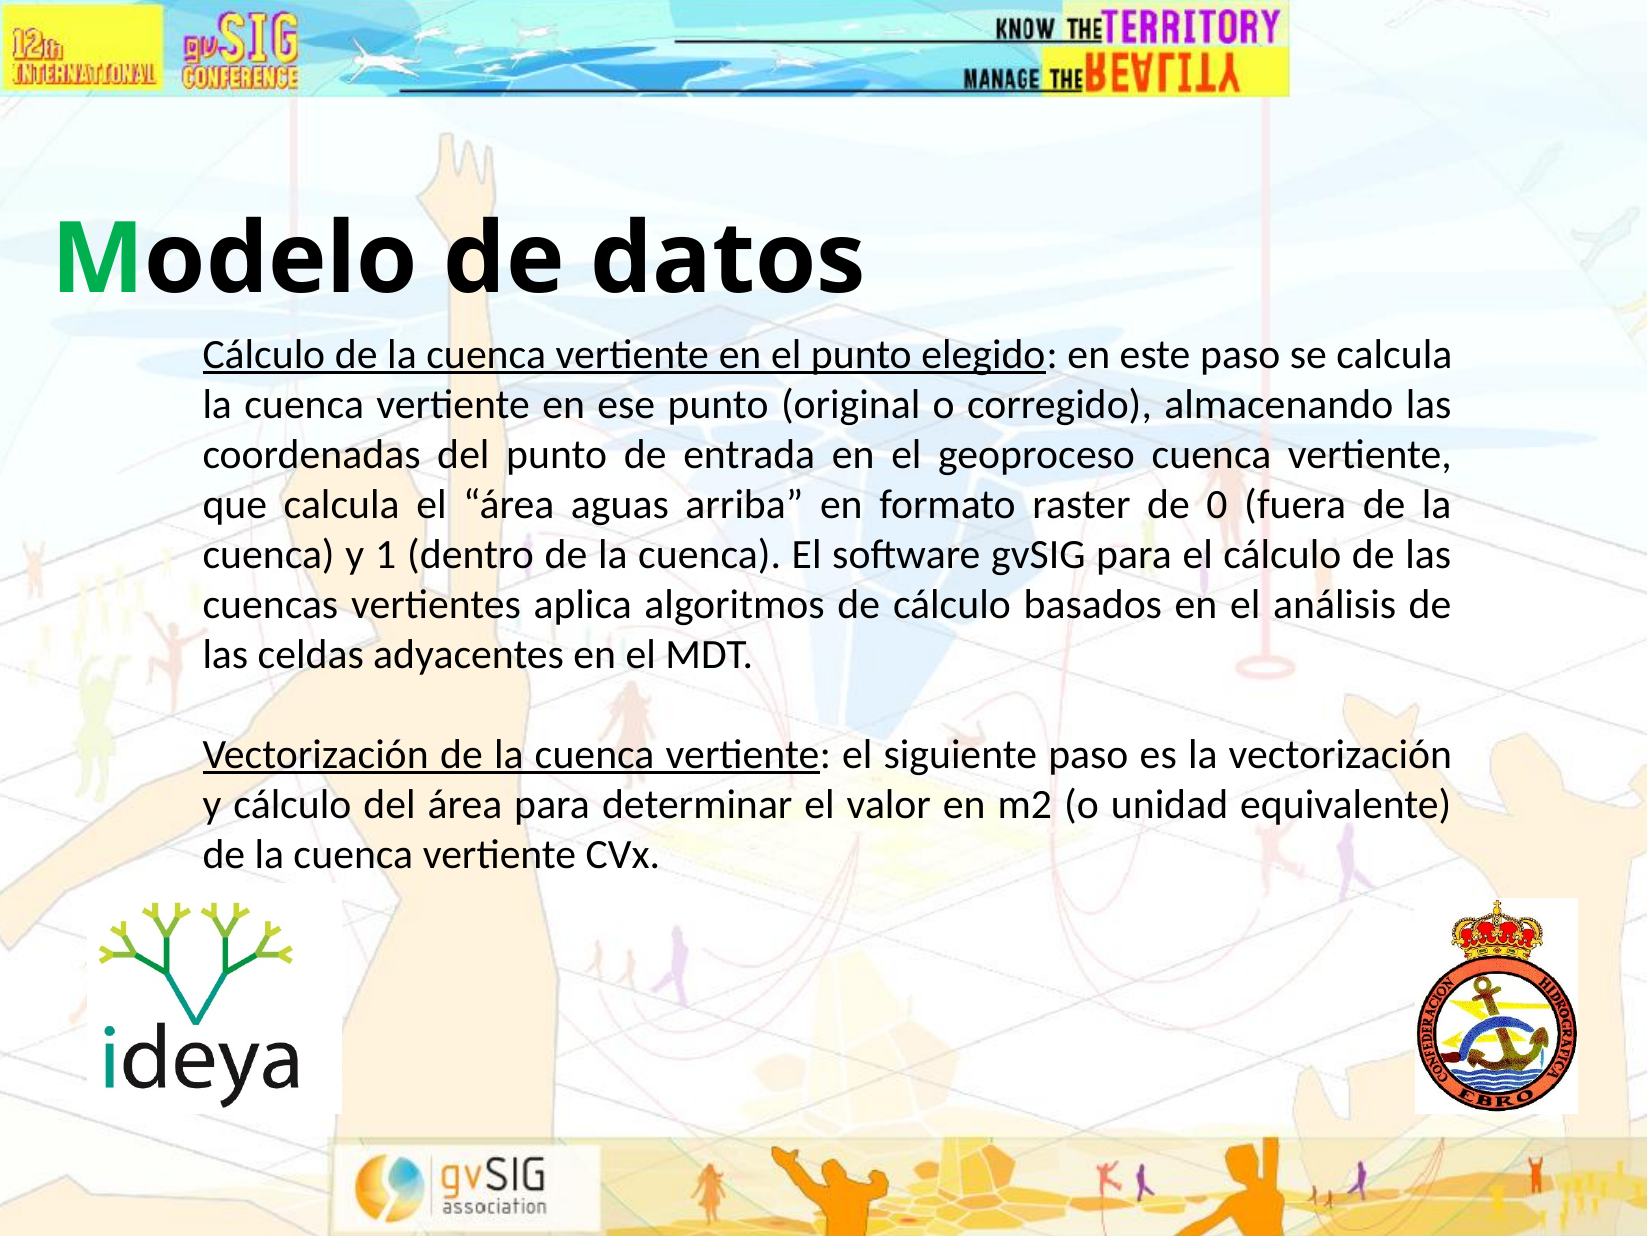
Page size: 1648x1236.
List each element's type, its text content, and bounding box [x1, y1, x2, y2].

picture [0, 0, 1648, 1236]
text_box Cálculo de la cuenca vertiente en el punto elegido: en este paso se calcula la cuenca vertiente en ese punto (original o corregido), almacenando las coordenadas del punto de entrada en el geoproceso cuenca vertiente, que calcula el “área aguas arriba” en formato raster de 0 (fuera de la cuenca) y 1 (dentro de la cuenca). El software gvSIG para el cálculo de las cuencas vertientes aplica algoritmos de cálculo basados en el análisis de las celdas adyacentes en el MDT. Vectorización de la cuenca vertiente: el siguiente paso es la vectorización y cálculo del área para determinar el valor en m2 (o unidad equivalente) de la cuenca vertiente CVx. [187, 319, 1468, 985]
title Modelo de datos [32, 155, 886, 320]
